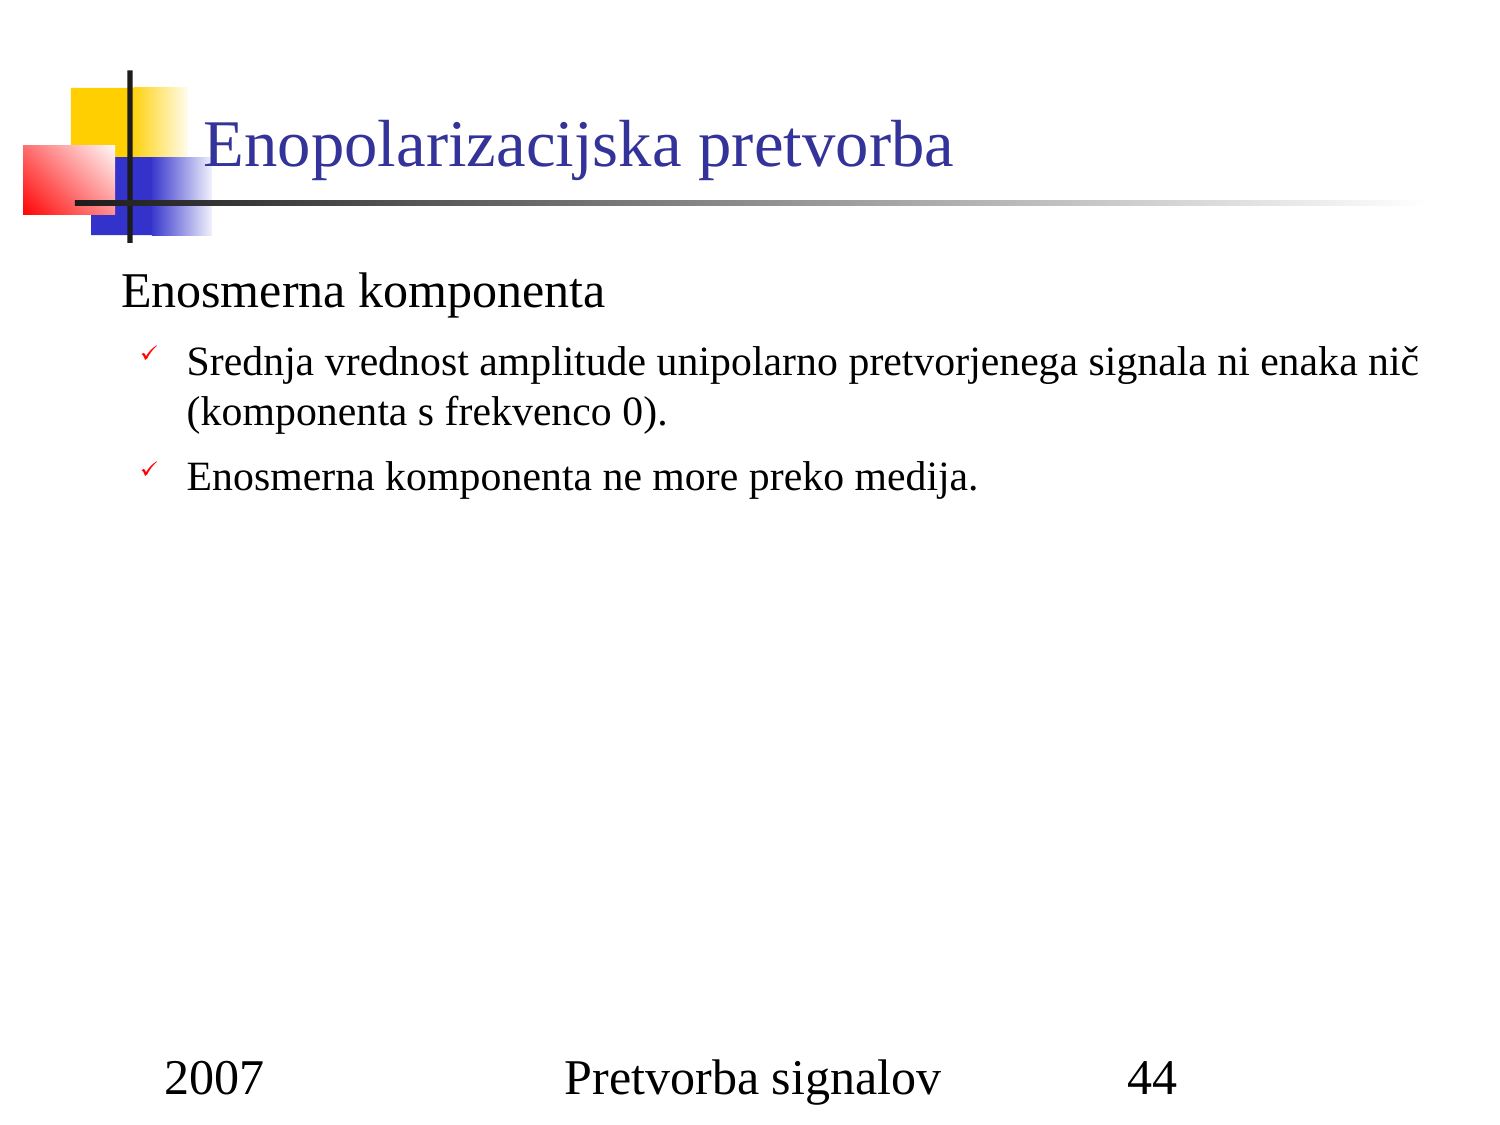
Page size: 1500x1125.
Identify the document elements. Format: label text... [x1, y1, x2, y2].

list Enosmerna komponenta Srednja vrednost amplitude unipolarno pretvorjenega signala ni enaka nič (komponenta s frekvenco 0). Enosmerna komponenta ne more preko medija. [50, 249, 1469, 1007]
title Enopolarizacijska pretvorba [188, 92, 1468, 188]
